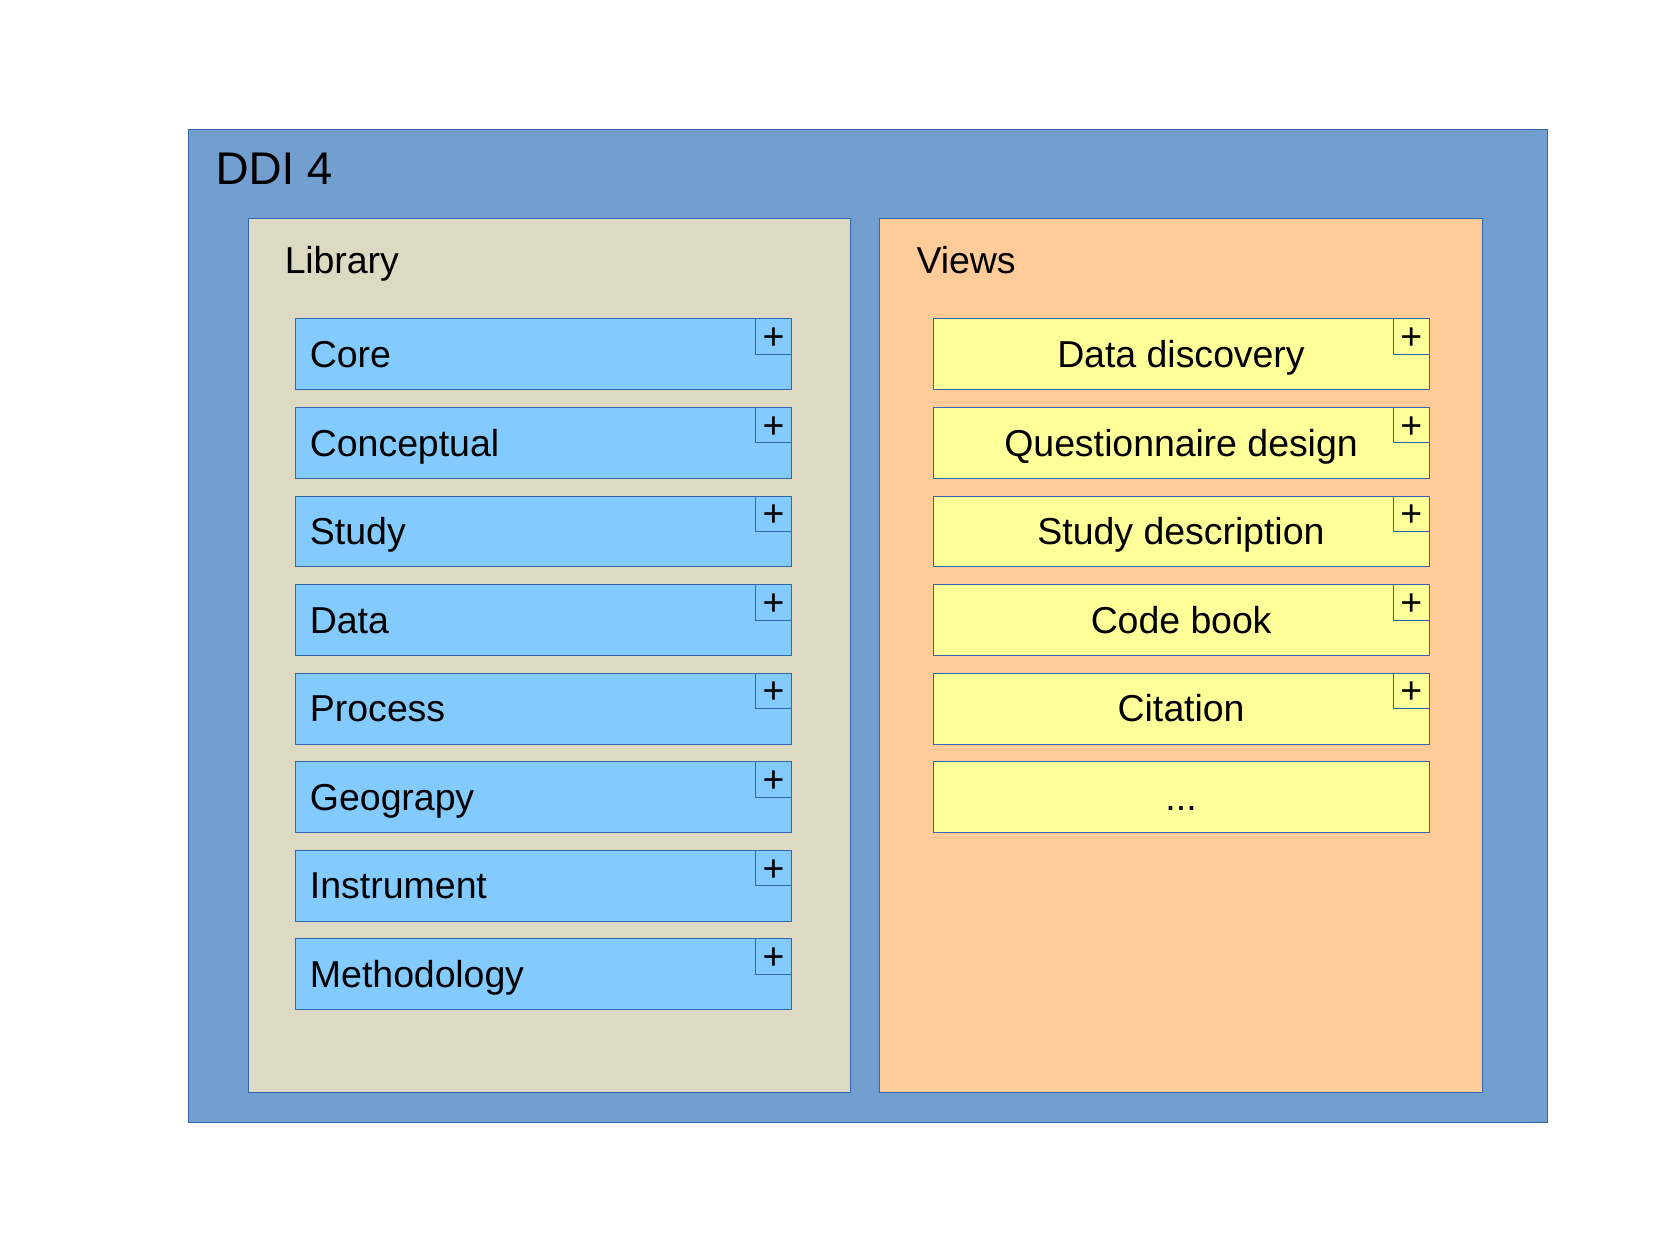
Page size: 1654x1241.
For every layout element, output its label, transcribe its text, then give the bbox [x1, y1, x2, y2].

text_box Methodology [295, 938, 792, 1010]
text_box Questionnaire design [933, 407, 1430, 479]
text_box Views [901, 232, 1030, 290]
text_box + [755, 938, 792, 975]
text_box + [1393, 673, 1430, 709]
text_box Instrument [295, 850, 792, 922]
text_box Process [295, 673, 792, 745]
text_box + [755, 496, 792, 532]
text_box + [1393, 496, 1430, 532]
text_box + [1393, 584, 1430, 621]
text_box Citation [933, 673, 1430, 745]
text_box + [1393, 407, 1430, 443]
text_box Core [295, 318, 792, 390]
text_box Study description [933, 496, 1430, 567]
text_box Study [295, 496, 792, 567]
text_box + [755, 407, 792, 443]
text_box Library [270, 232, 414, 290]
text_box DDI 4 [200, 135, 348, 202]
text_box + [755, 850, 792, 886]
text_box Code book [933, 584, 1430, 656]
text_box + [755, 761, 792, 798]
text_box Data [295, 584, 792, 656]
text_box ... [933, 761, 1430, 833]
text_box Geograpy [295, 761, 792, 833]
text_box Data discovery [933, 318, 1430, 390]
text_box + [755, 318, 792, 355]
text_box Conceptual [295, 407, 792, 479]
text_box [188, 129, 1548, 1123]
text_box + [755, 584, 792, 621]
text_box + [755, 673, 792, 709]
text_box + [1393, 318, 1430, 355]
